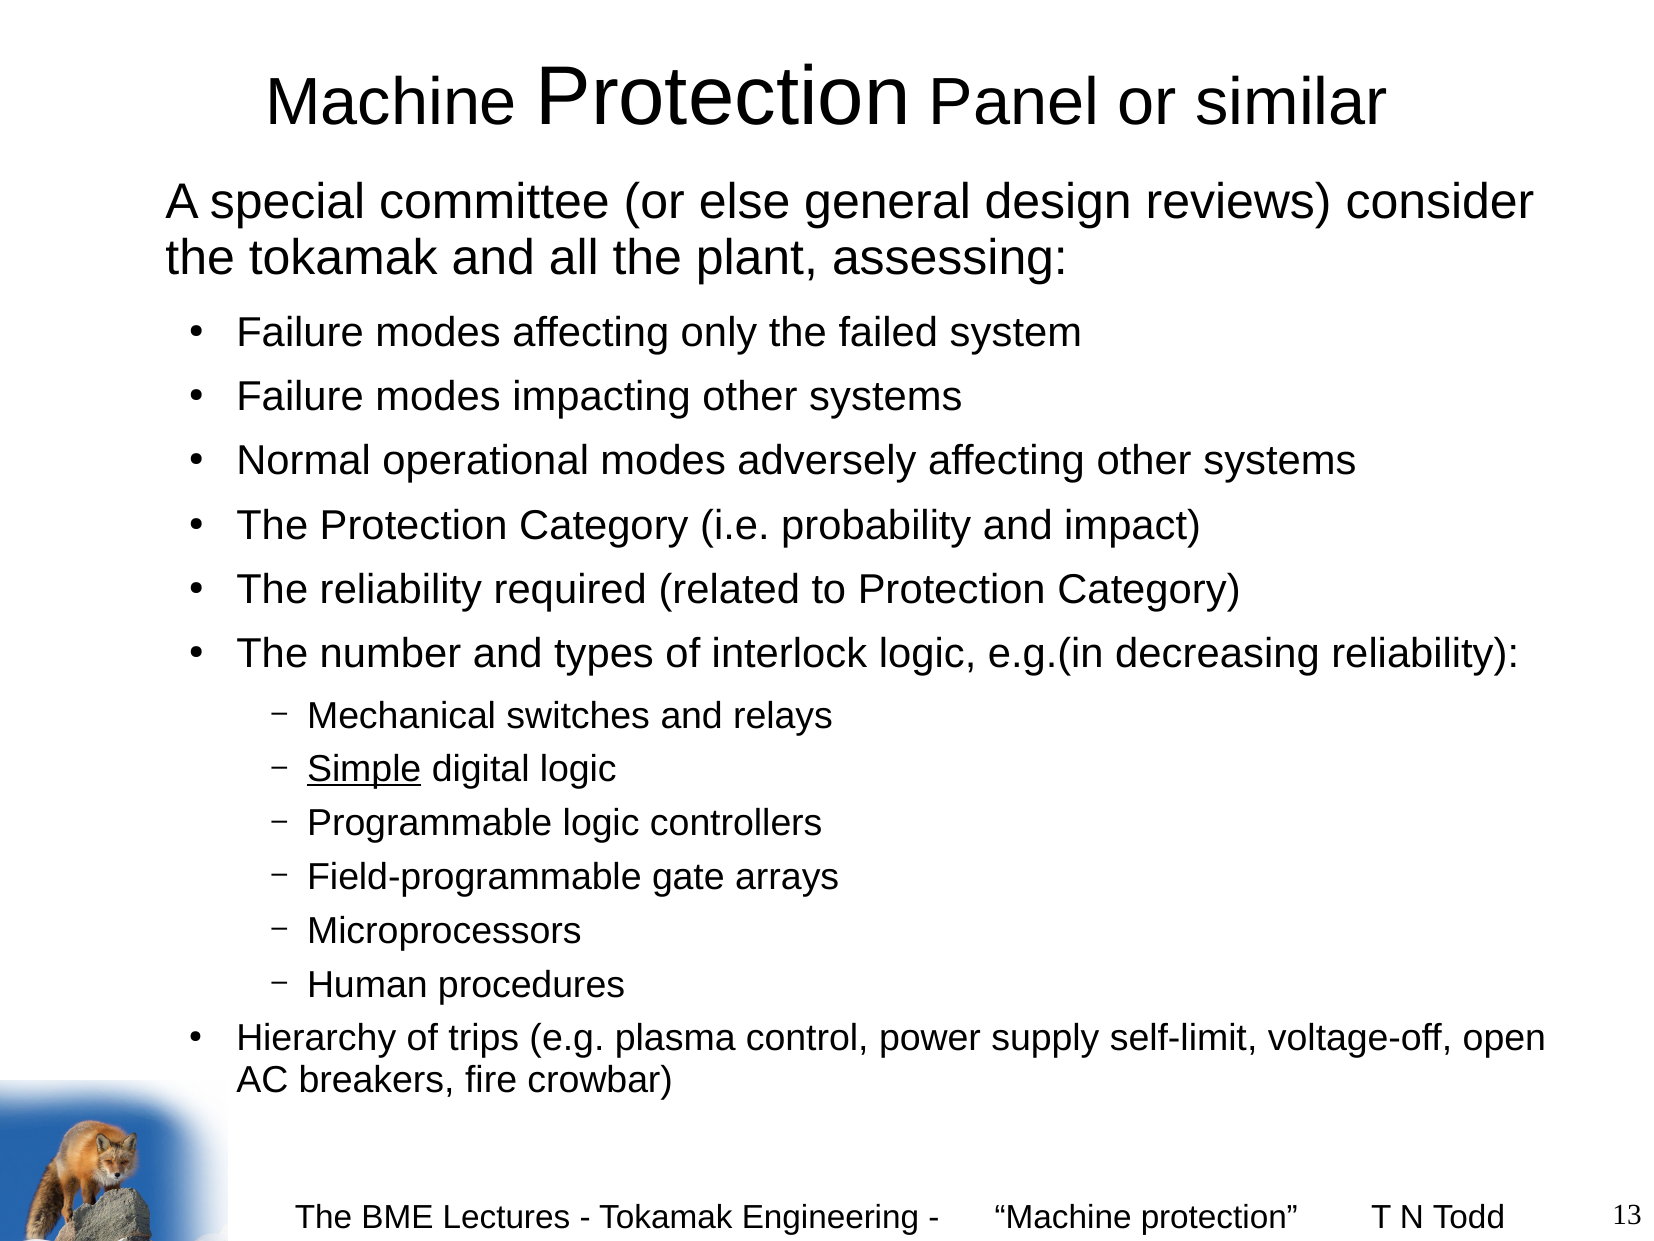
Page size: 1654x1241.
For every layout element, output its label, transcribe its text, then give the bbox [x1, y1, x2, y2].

title Machine Protection Panel or similar [82, 25, 1571, 166]
list A special committee (or else general design reviews) consider the tokamak and all the plant, assessing: Failure modes affecting only the failed system Failure modes impacting other systems Normal operational modes adversely affecting other systems The Protection Category (i.e. probability and impact) The reliability required (related to Protection Category) The number and types of interlock logic, e.g.(in decreasing reliability): Mechanical switches and relays Simple digital logic Programmable logic controllers Field-programmable gate arrays Microprocessors Human procedures Hierarchy of trips (e.g. plasma control, power supply self-limit, voltage-off, open AC breakers, fire crowbar) [23, 173, 1571, 1104]
picture [0, 1080, 228, 1241]
